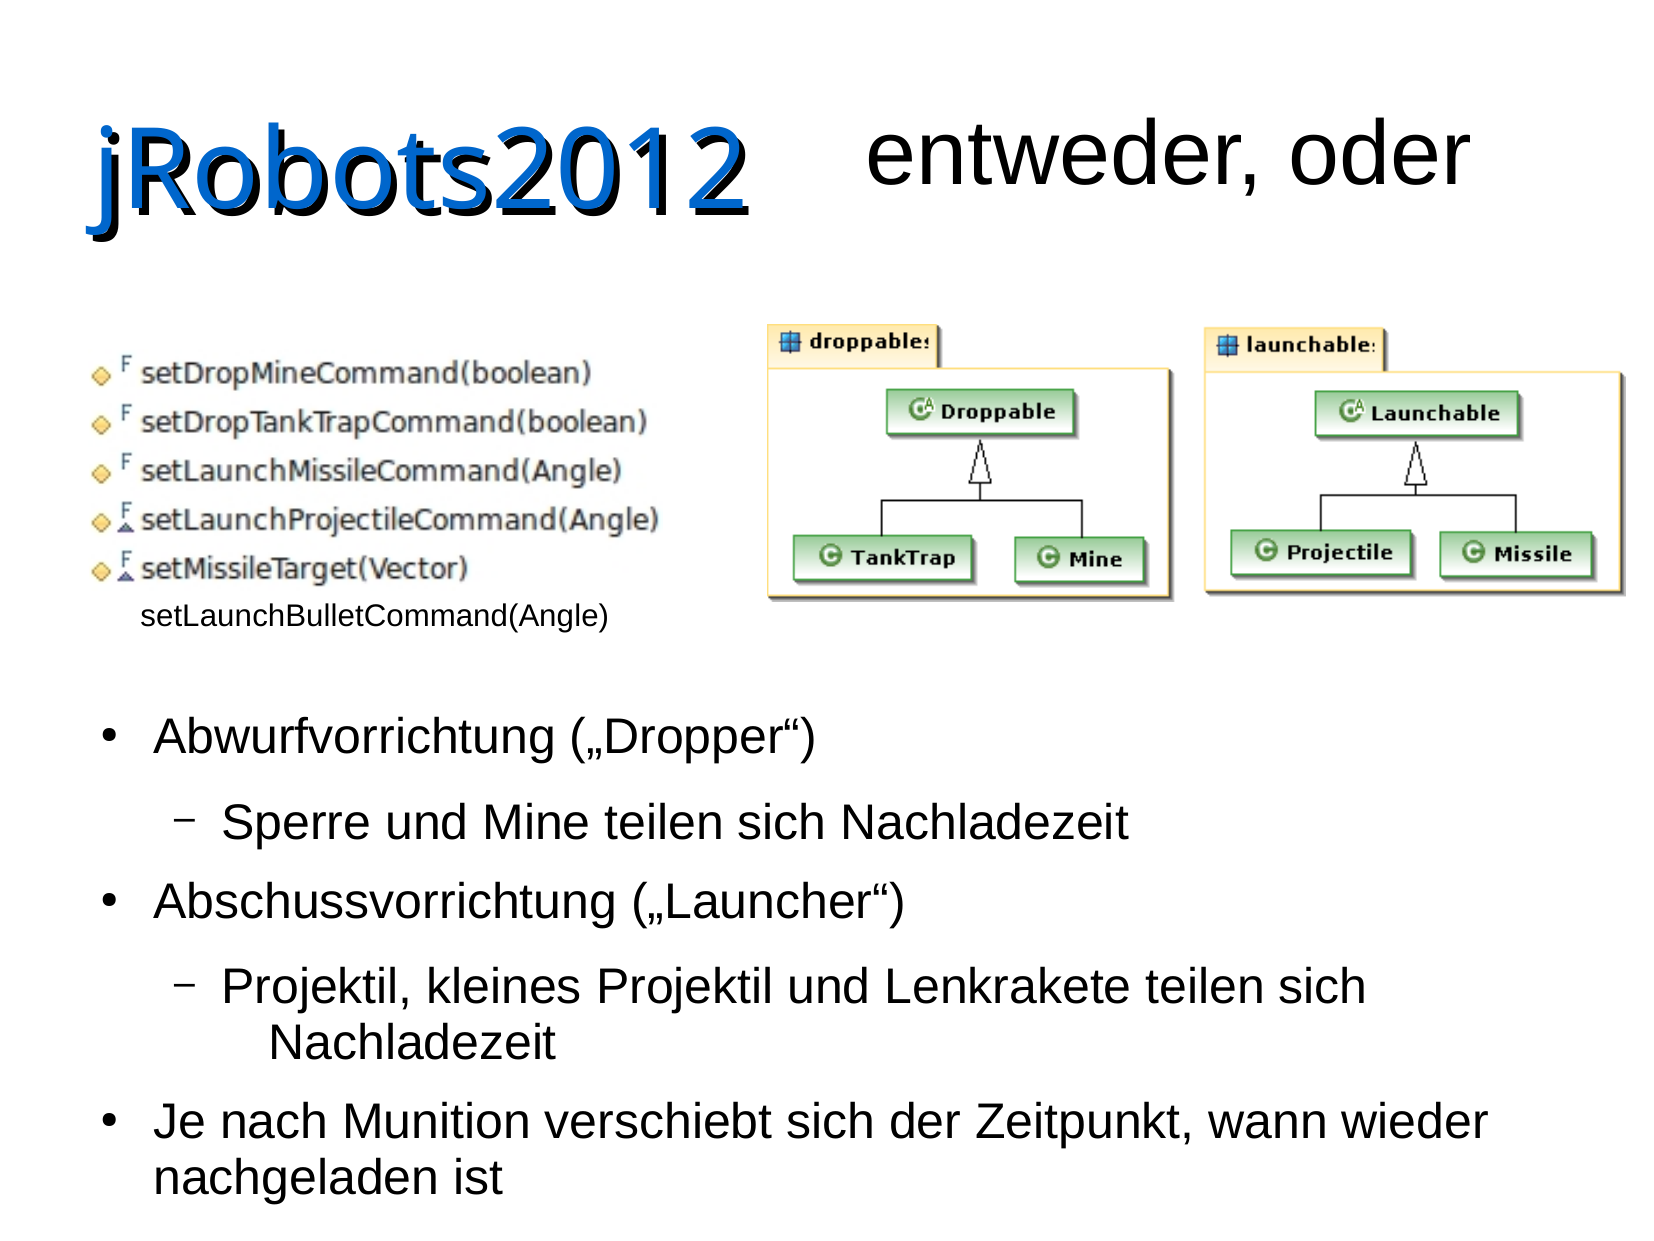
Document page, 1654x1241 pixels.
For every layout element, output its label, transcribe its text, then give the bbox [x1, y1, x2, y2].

picture [88, 349, 663, 591]
picture [767, 324, 1626, 602]
title entweder, oder [767, 49, 1571, 257]
text_box setLaunchBulletCommand(Angle) [125, 590, 626, 641]
list Abwurfvorrichtung („Dropper“) Sperre und Mine teilen sich Nachladezeit Abschussvorrichtung („Launcher“) Projektil, kleines Projektil und Lenkrakete teilen sich Nachladezeit Je nach Munition verschiebt sich der Zeitpunkt, wann wieder nachgeladen ist [82, 708, 1595, 1206]
